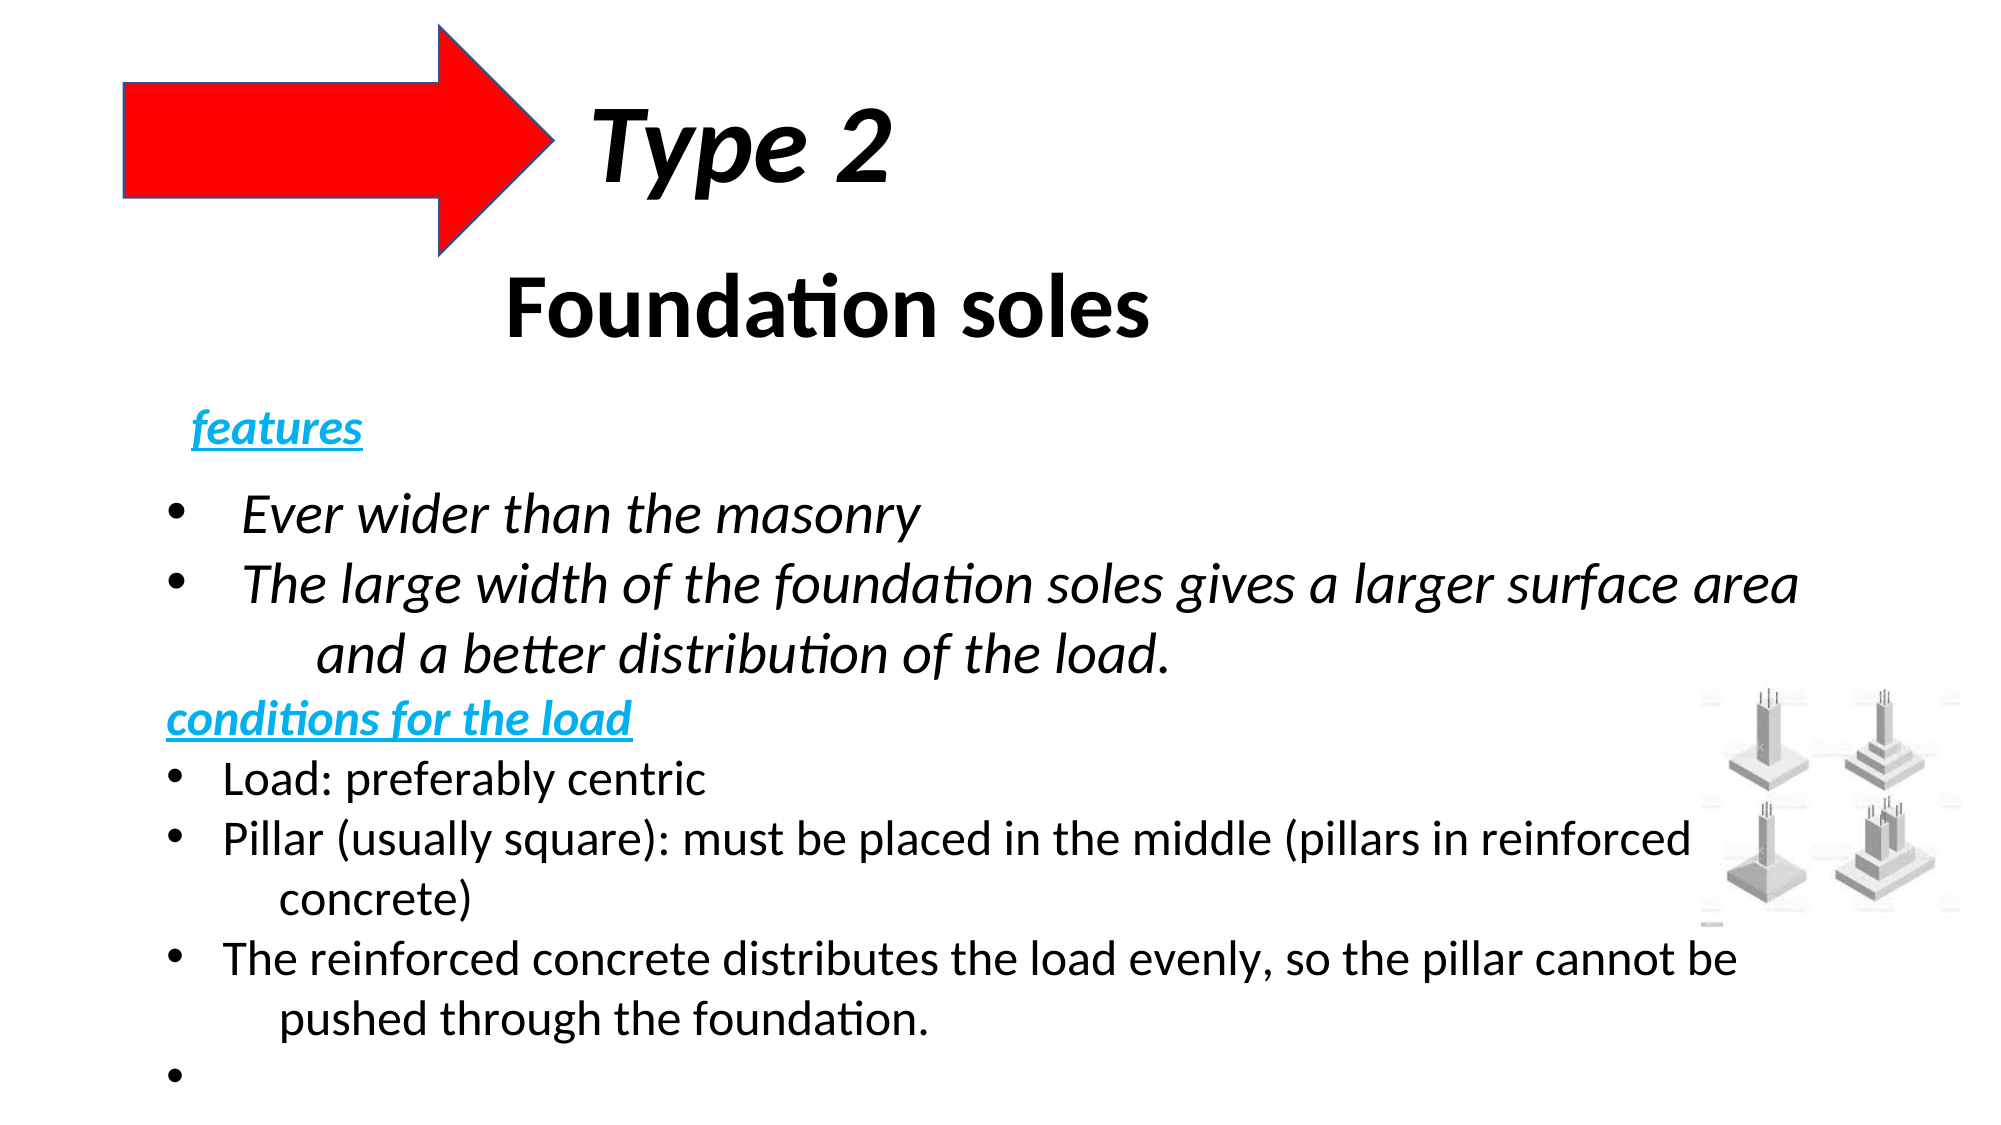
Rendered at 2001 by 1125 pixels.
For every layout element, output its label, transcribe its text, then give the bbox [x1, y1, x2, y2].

text_box [123, 25, 554, 238]
text_box Ever wider than the masonry The large width of the foundation soles gives a larger surface area and a better distribution of the load. conditions for the load Load: preferably centric Pillar (usually square): must be placed in the middle (pillars in reinforced concrete) The reinforced concrete distributes the load evenly, so the pillar cannot be pushed through the foundation. [151, 467, 1876, 1125]
text_box Type 2 [573, 62, 944, 215]
picture [1701, 670, 1961, 930]
text_box Foundation soles [151, 238, 1507, 365]
text_box features [176, 386, 410, 463]
